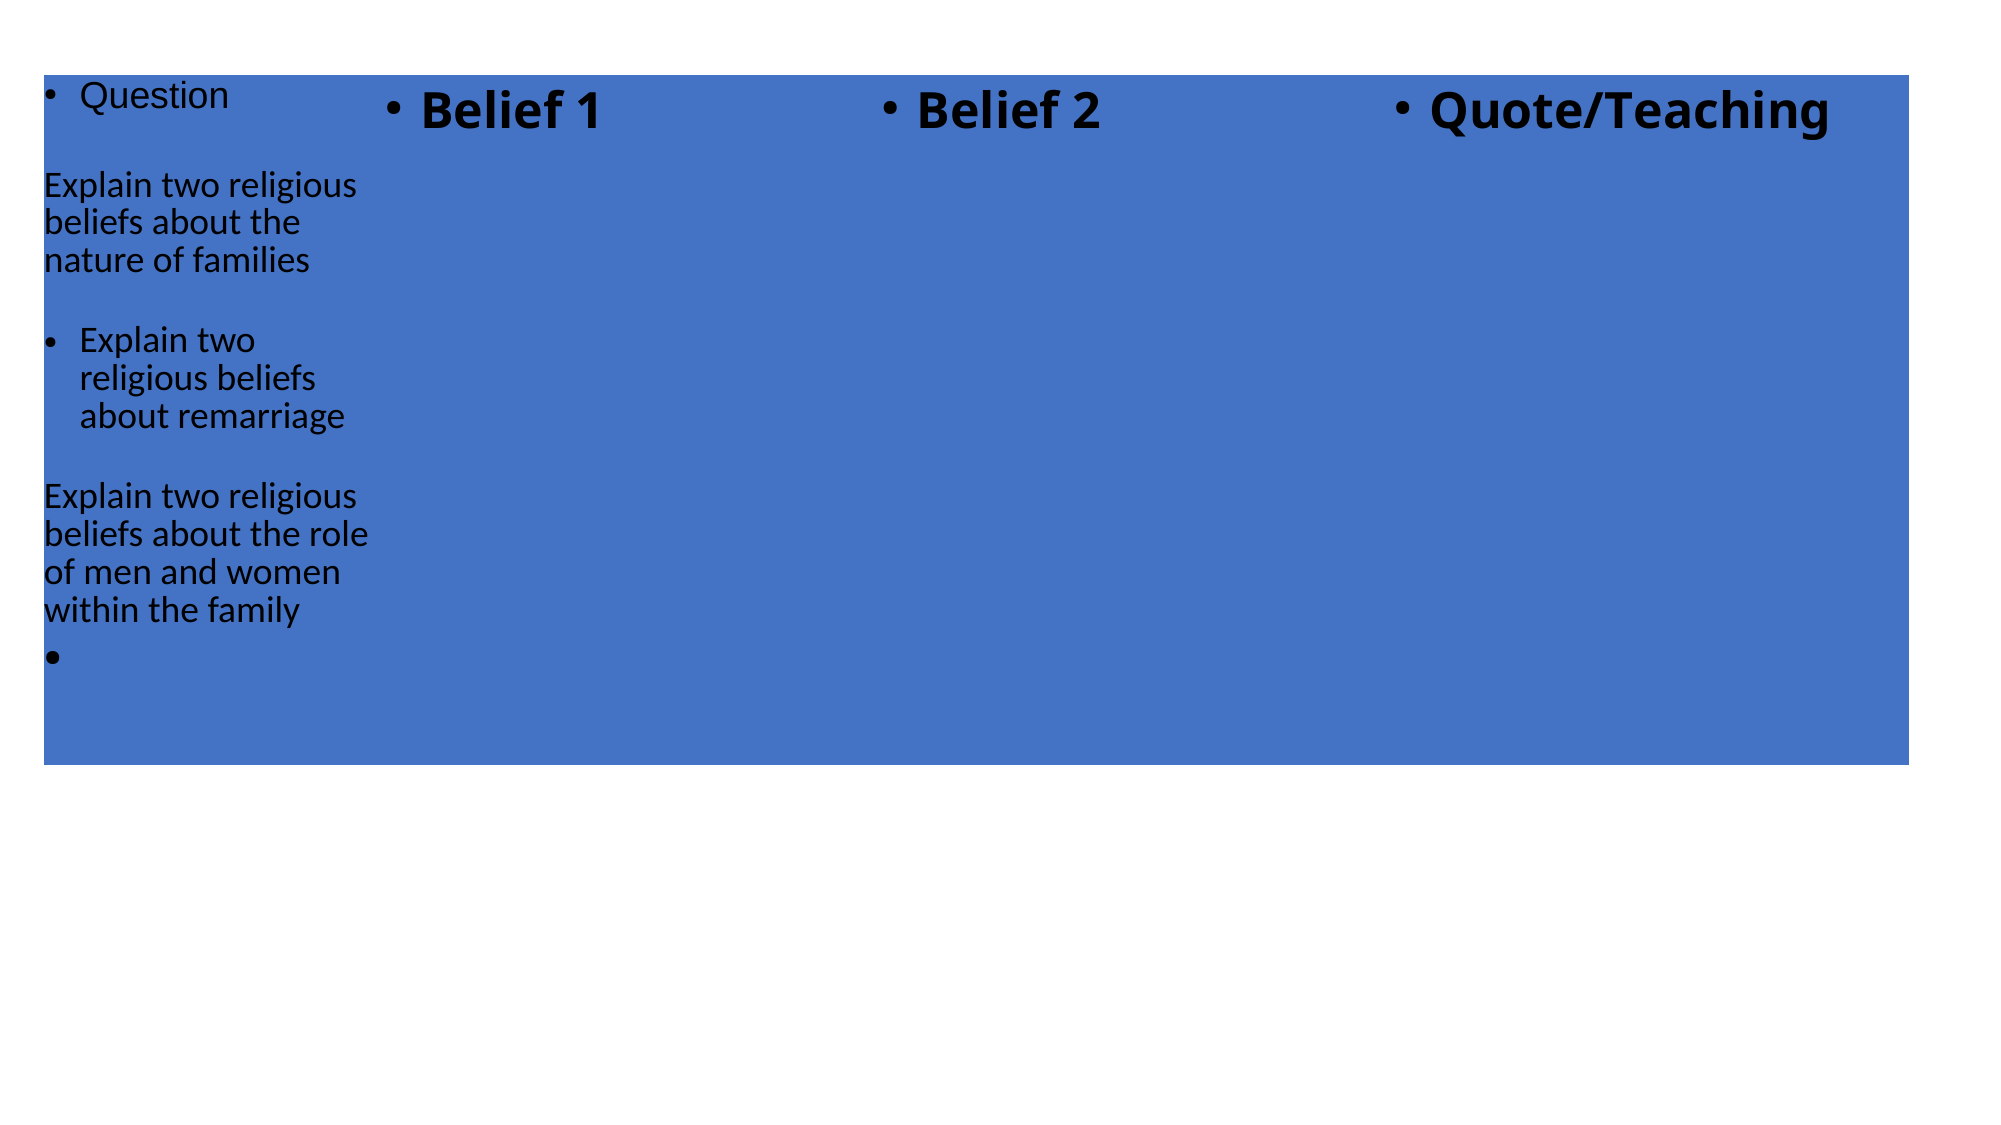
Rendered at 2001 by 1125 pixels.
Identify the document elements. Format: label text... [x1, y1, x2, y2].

table_cell [1394, 325, 1909, 481]
table_header Quote/Teaching [1394, 75, 1909, 169]
table_cell Explain two religious beliefs about remarriage [44, 325, 385, 481]
table_cell Explain two religious beliefs about the role of men and women within the family [44, 481, 385, 765]
table_cell [881, 325, 1394, 481]
table_header Belief 2 [881, 75, 1394, 169]
table_cell [881, 481, 1394, 765]
table_header Question [44, 75, 385, 169]
table_cell [385, 169, 881, 325]
table_cell [1394, 481, 1909, 765]
table_cell [881, 169, 1394, 325]
table_cell Explain two religious beliefs about the nature of families [44, 169, 385, 325]
table_header Belief 1 [385, 75, 881, 169]
table_cell [385, 325, 881, 481]
table_cell [385, 481, 881, 765]
table_cell [1394, 169, 1909, 325]
